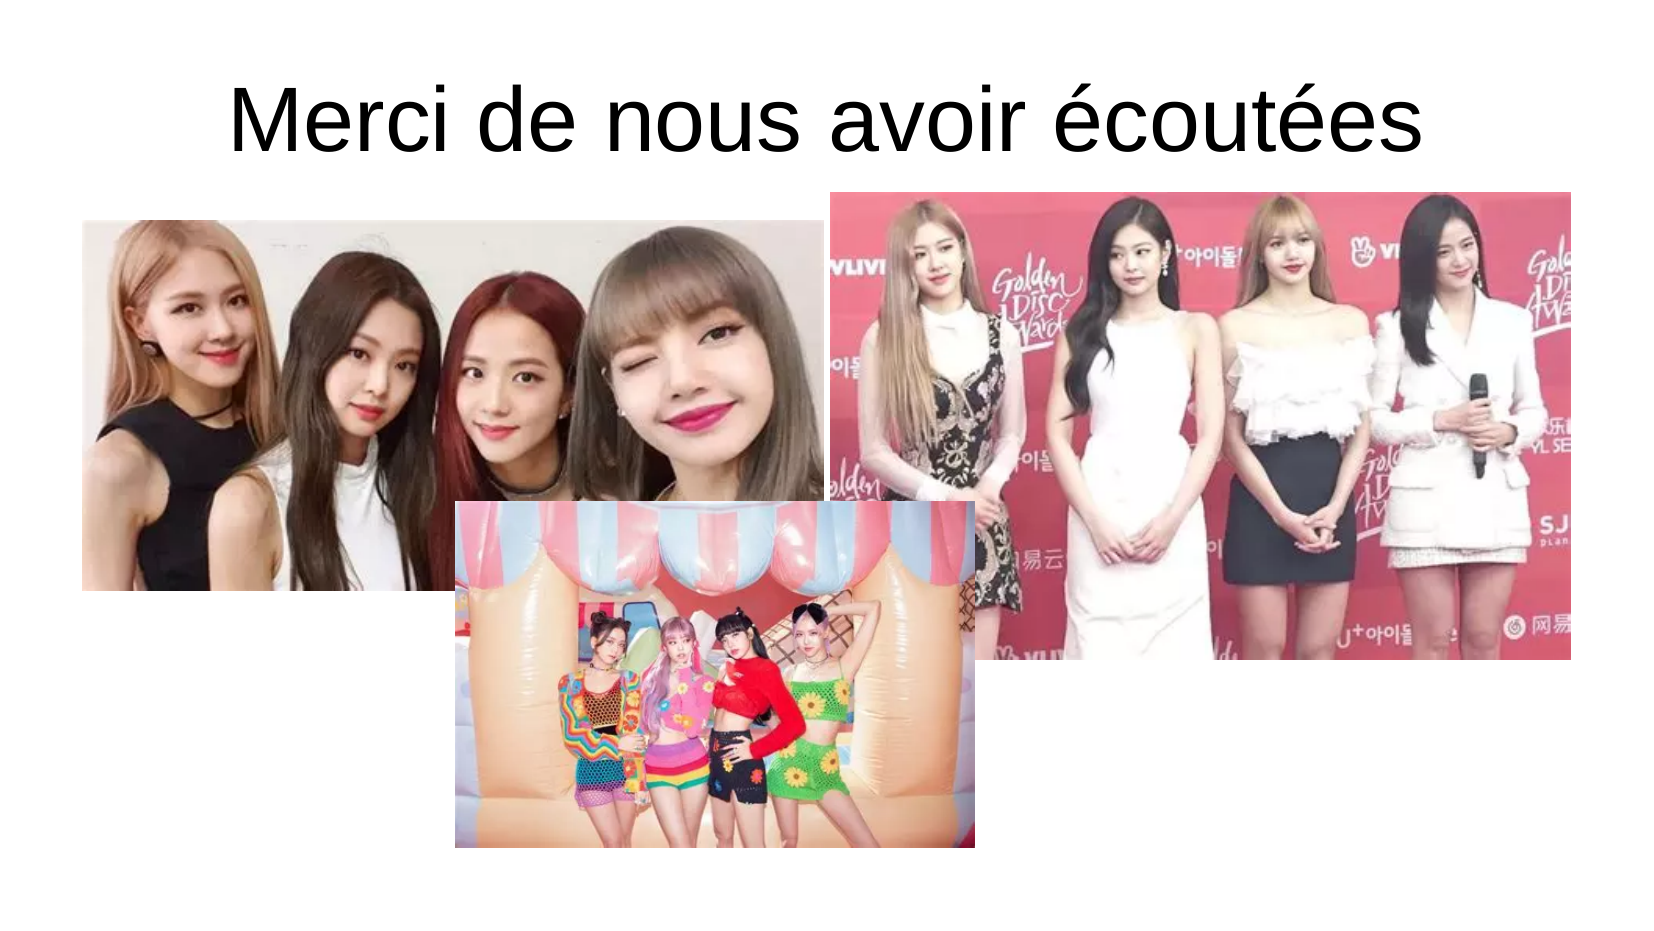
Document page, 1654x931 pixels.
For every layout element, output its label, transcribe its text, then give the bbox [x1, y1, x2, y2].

title Merci de nous avoir écoutées [82, 37, 1571, 193]
picture [82, 192, 1571, 849]
